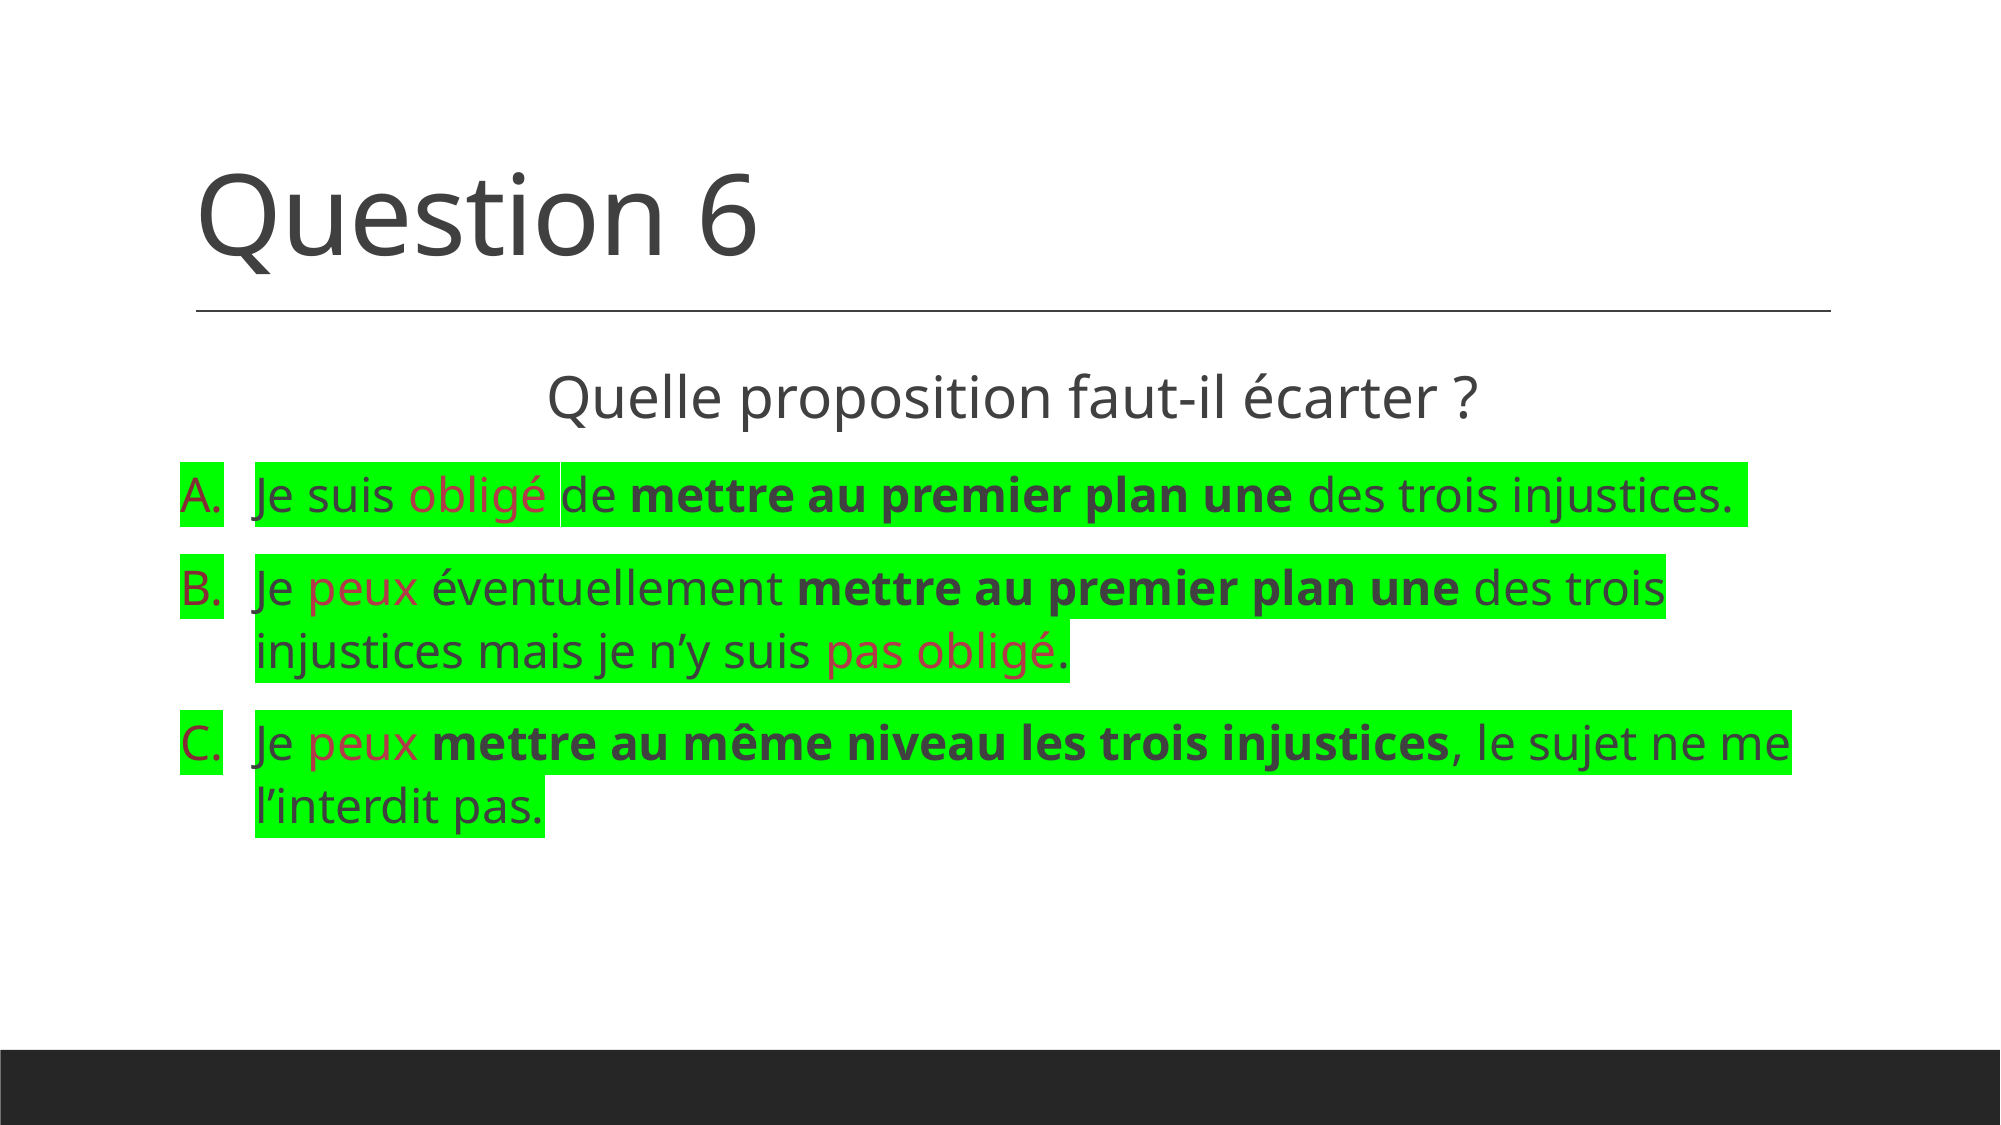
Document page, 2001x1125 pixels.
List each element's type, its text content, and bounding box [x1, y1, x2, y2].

text_box Question 6 [179, 46, 1830, 285]
text_box Quelle proposition faut-il écarter ? Je suis obligé de mettre au premier plan une des trois injustices. Je peux éventuellement mettre au premier plan une des trois injustices mais je n’y suis pas obligé. Je peux mettre au même niveau les trois injustices, le sujet ne me l’interdit pas. [179, 345, 1830, 963]
